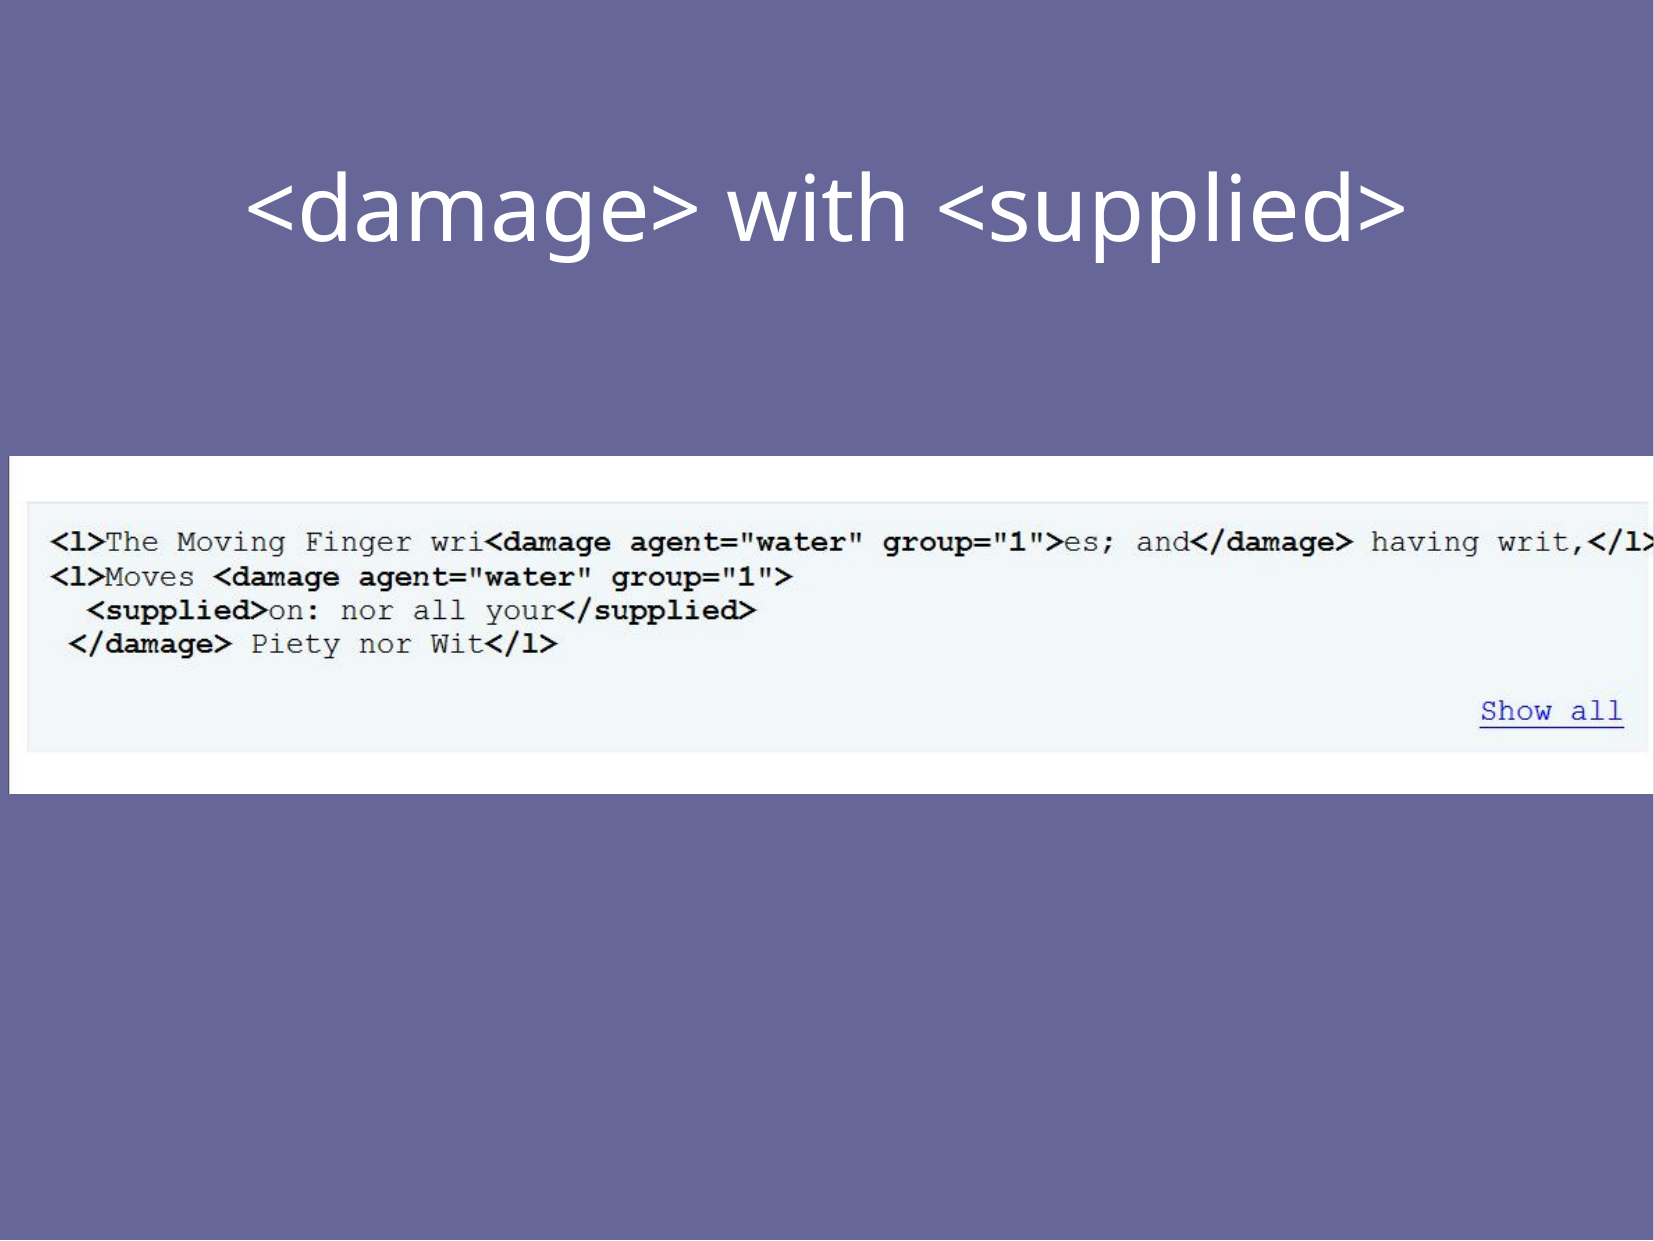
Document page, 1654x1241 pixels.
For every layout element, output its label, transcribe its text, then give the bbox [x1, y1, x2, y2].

title <damage> with <supplied> [121, 110, 1534, 303]
picture [8, 456, 1654, 794]
